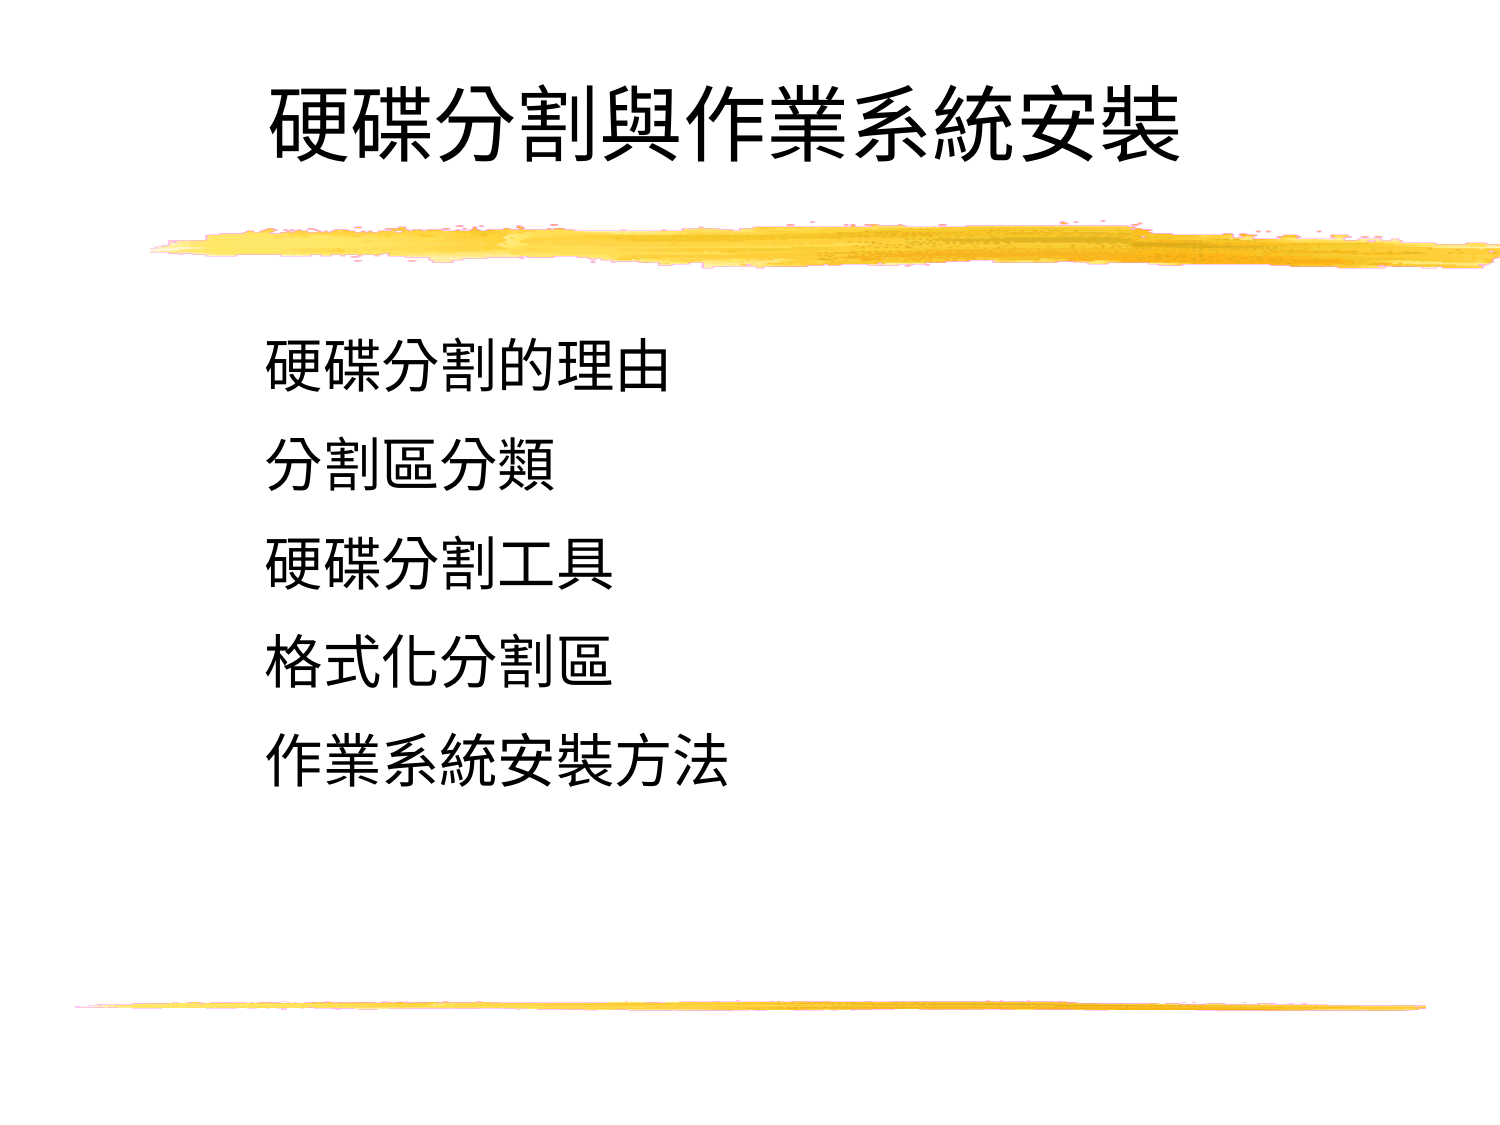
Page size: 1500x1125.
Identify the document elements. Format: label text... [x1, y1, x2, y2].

picture [150, 215, 1500, 279]
title 硬碟分割與作業系統安裝 [87, 24, 1363, 213]
picture [75, 999, 1426, 1013]
list 硬碟分割的理由 分割區分類 硬碟分割工具 格式化分割區 作業系統安裝方法 [249, 312, 1288, 775]
